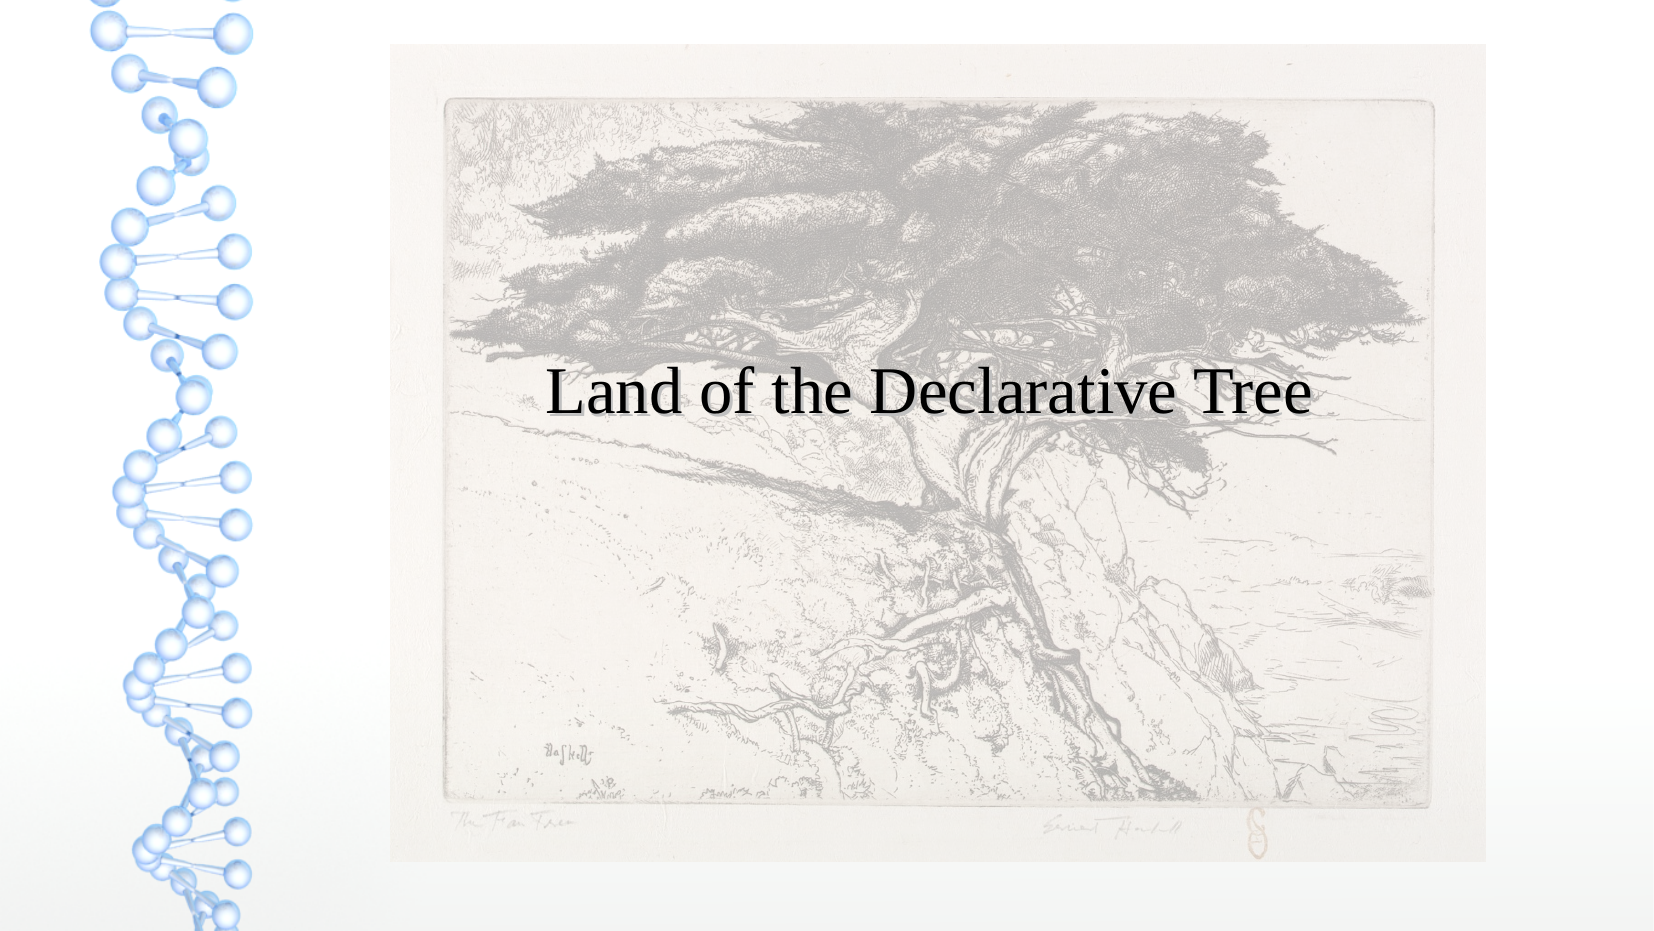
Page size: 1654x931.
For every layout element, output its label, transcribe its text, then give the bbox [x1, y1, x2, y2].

subtitle Land of the Declarative Tree [265, 35, 1595, 748]
picture [0, 0, 1654, 931]
